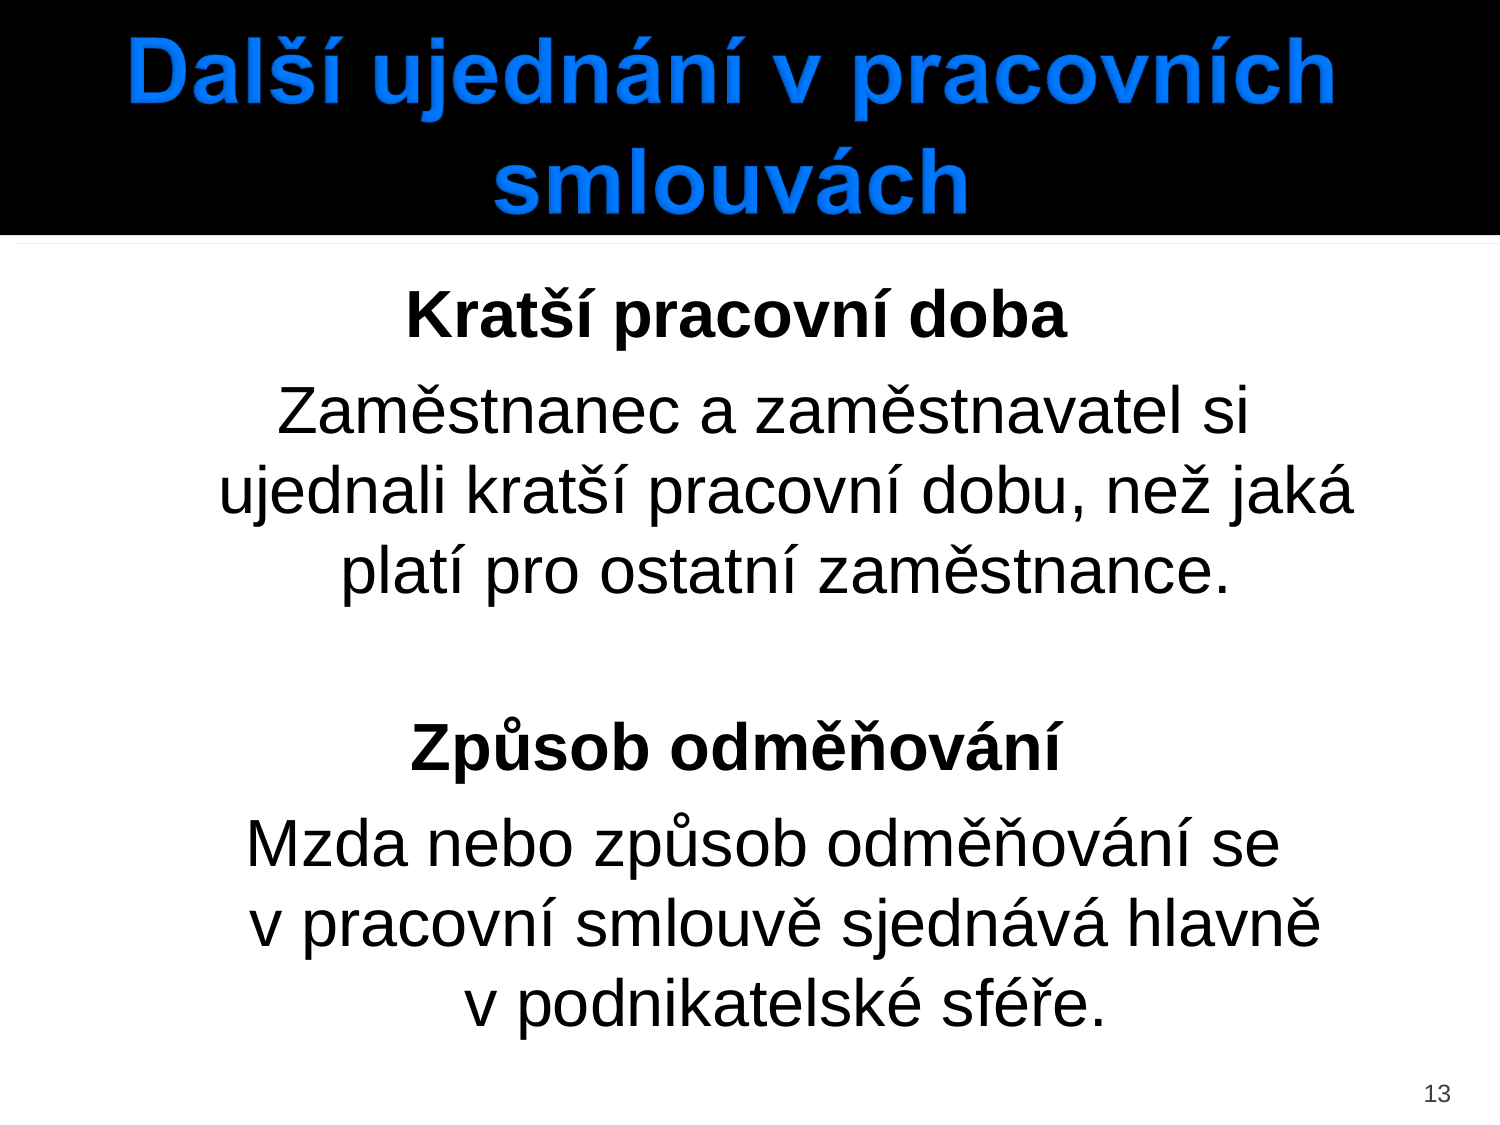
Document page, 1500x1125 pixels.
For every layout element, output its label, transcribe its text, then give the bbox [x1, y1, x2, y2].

list Kratší pracovní doba Zaměstnanec a zaměstnavatel si ujednali kratší pracovní dobu, než jaká platí pro ostatní zaměstnance. Způsob odměňování Mzda nebo způsob odměňování se v pracovní smlouvě sjednává hlavně v podnikatelské sféře. [76, 255, 1383, 1125]
text_box [67, 0, 1422, 238]
text_box <číslo> [1345, 1062, 1467, 1108]
